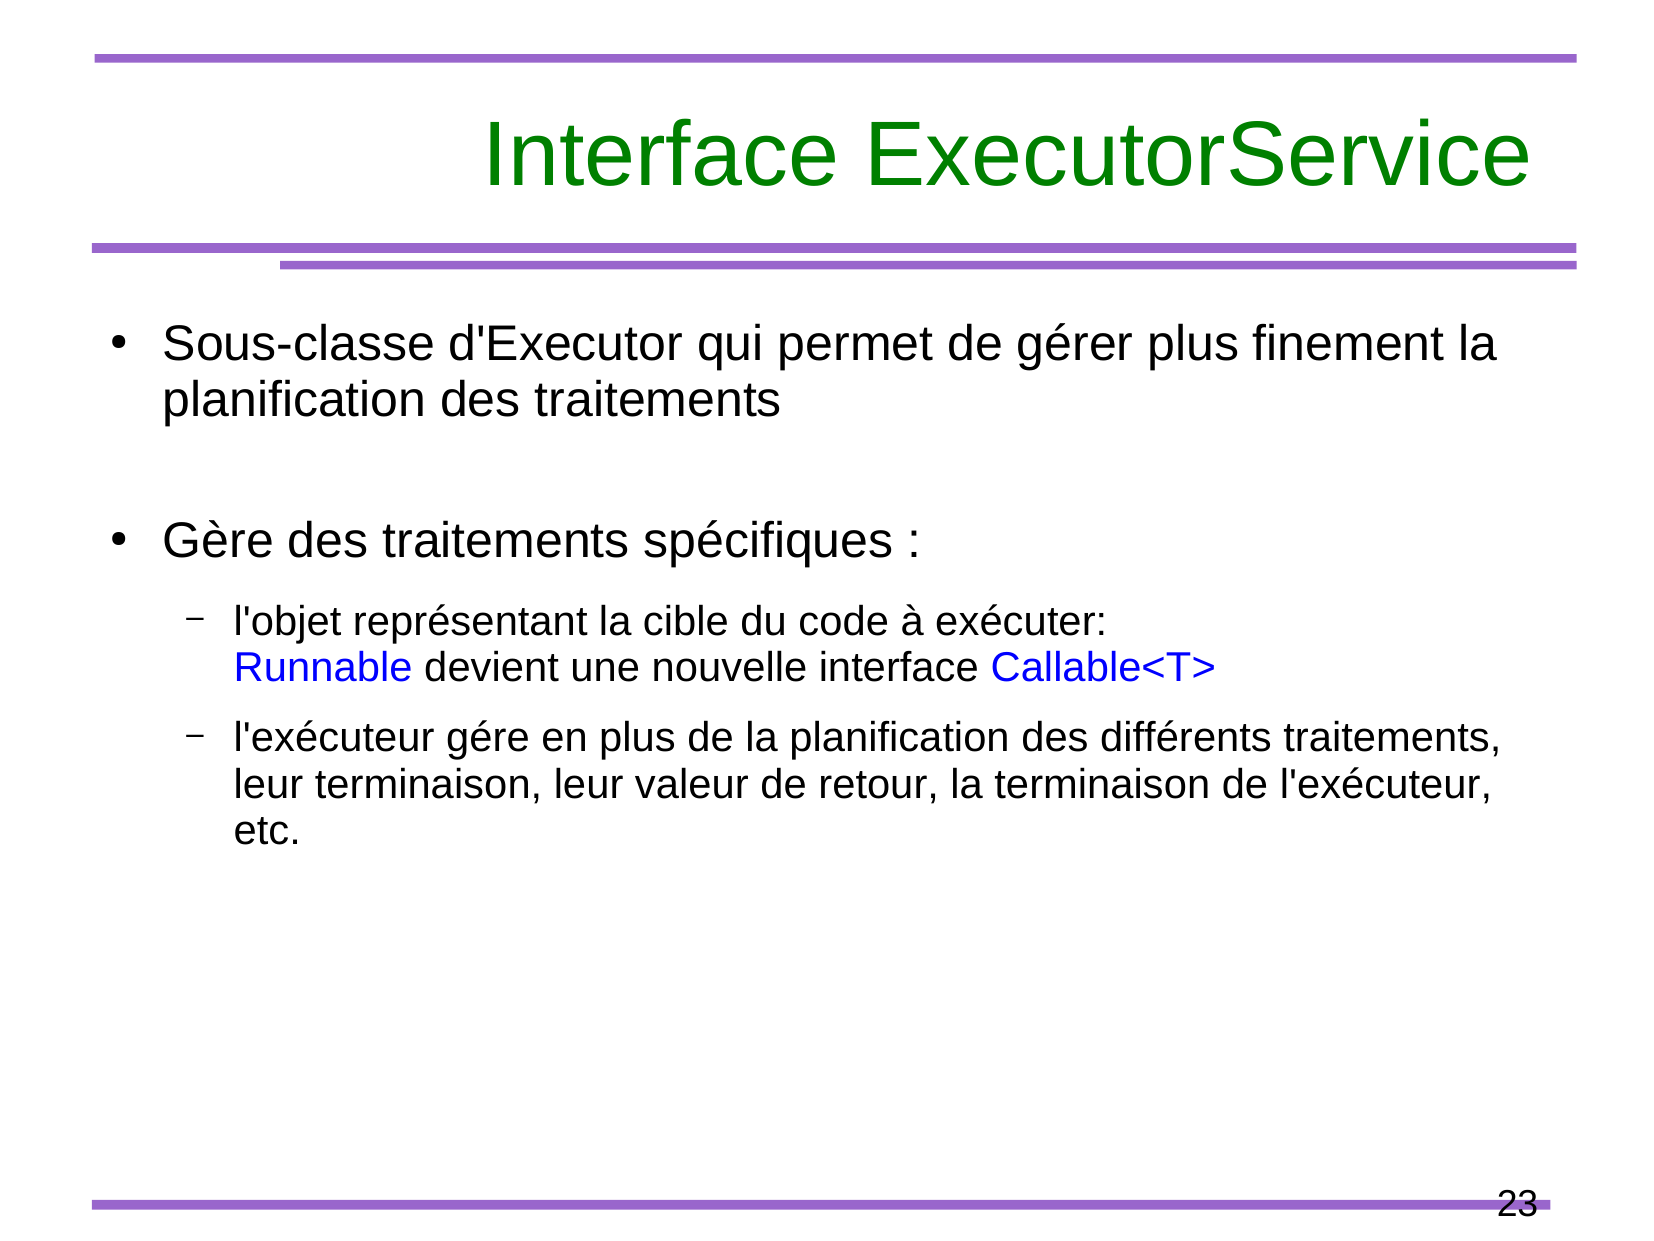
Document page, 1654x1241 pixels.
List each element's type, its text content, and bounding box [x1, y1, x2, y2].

list Sous-classe d'Executor qui permet de gérer plus finement la planification des traitements Gère des traitements spécifiques : l'objet représentant la cible du code à exécuter: Runnable devient une nouvelle interface Callable<T> l'exécuteur gére en plus de la planification des différents traitements, leur terminaison, leur valeur de retour, la terminaison de l'exécuteur, etc. [92, 315, 1563, 992]
title Interface ExecutorService [121, 49, 1534, 257]
